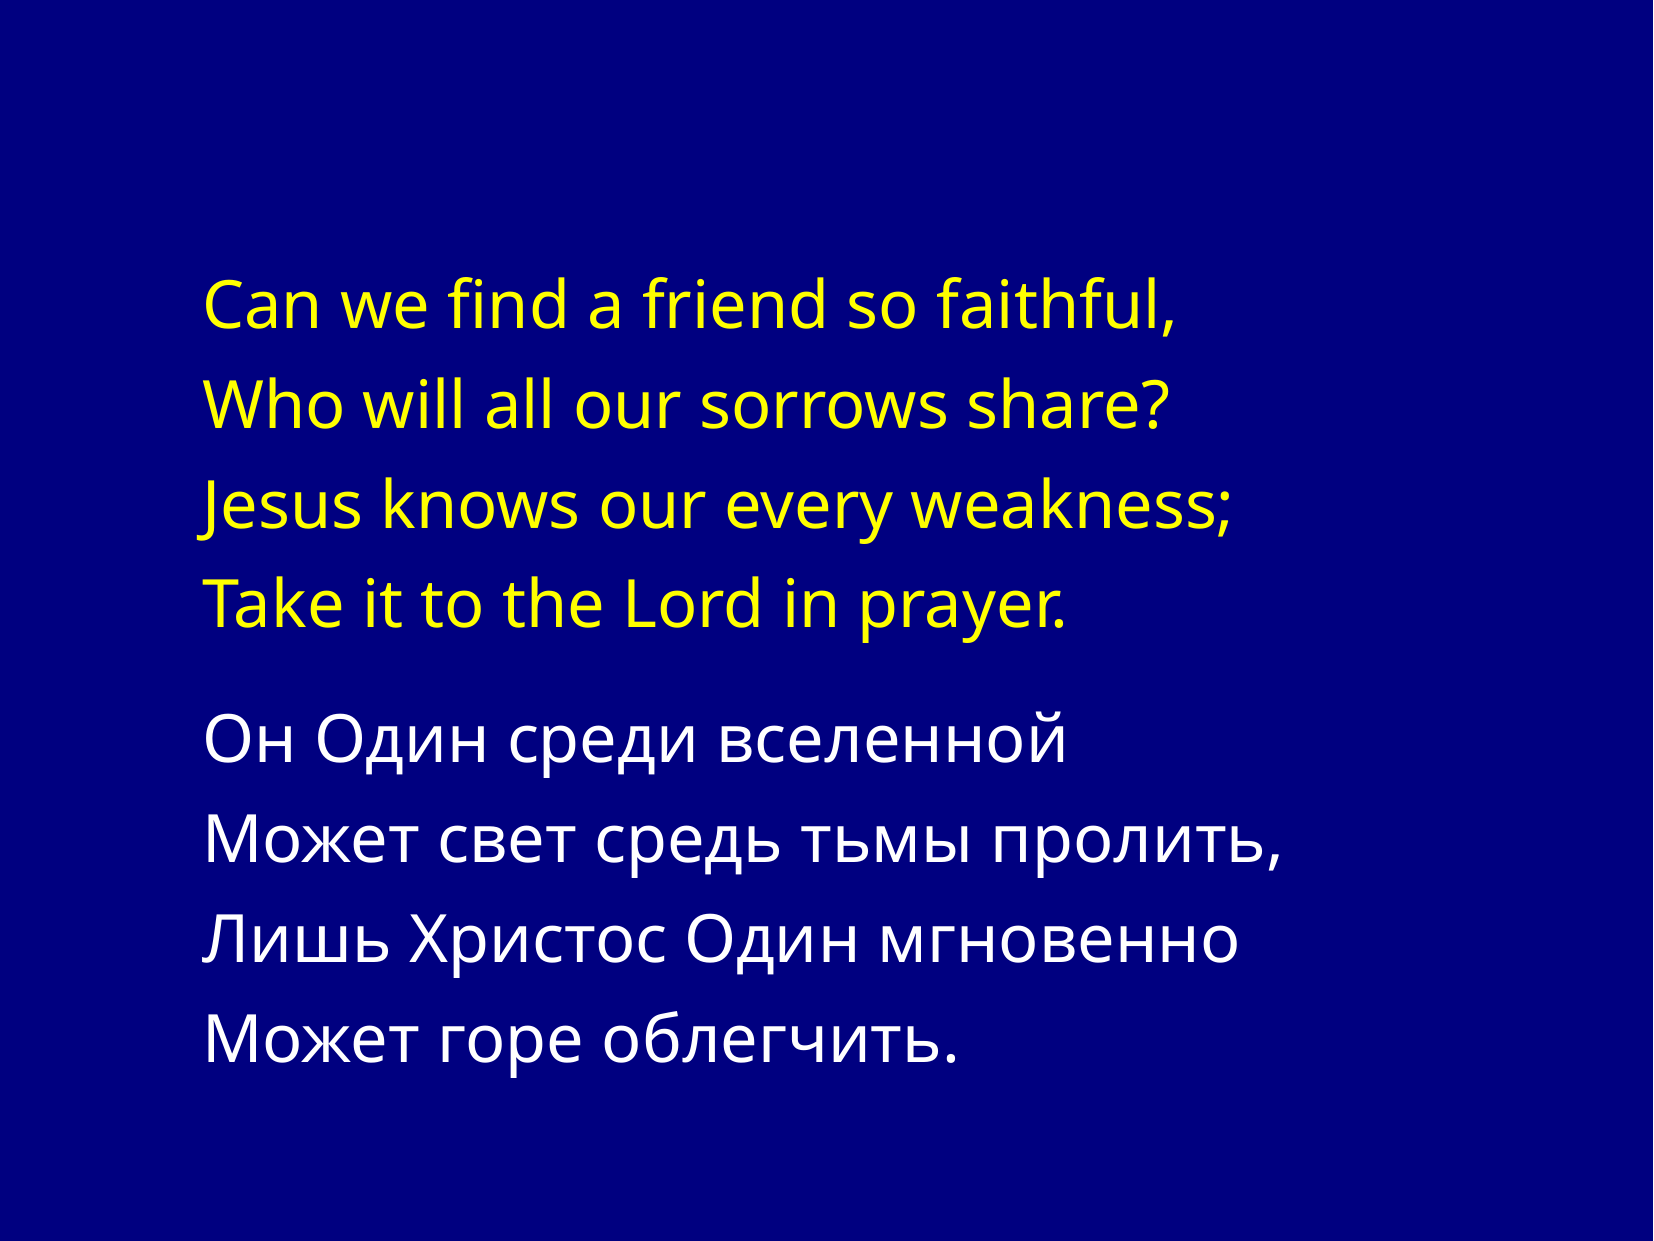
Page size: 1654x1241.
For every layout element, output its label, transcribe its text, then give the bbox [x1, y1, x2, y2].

text_box Can we find a friend so faithful, Who will all our sorrows share? Jesus knows our every weakness; Take it to the Lord in prayer. [75, 150, 1576, 638]
text_box Он Один среди вселенной Может свет средь тьмы пролить, Лишь Христос Один мгновенно Может горе облегчить. [75, 675, 1576, 1163]
